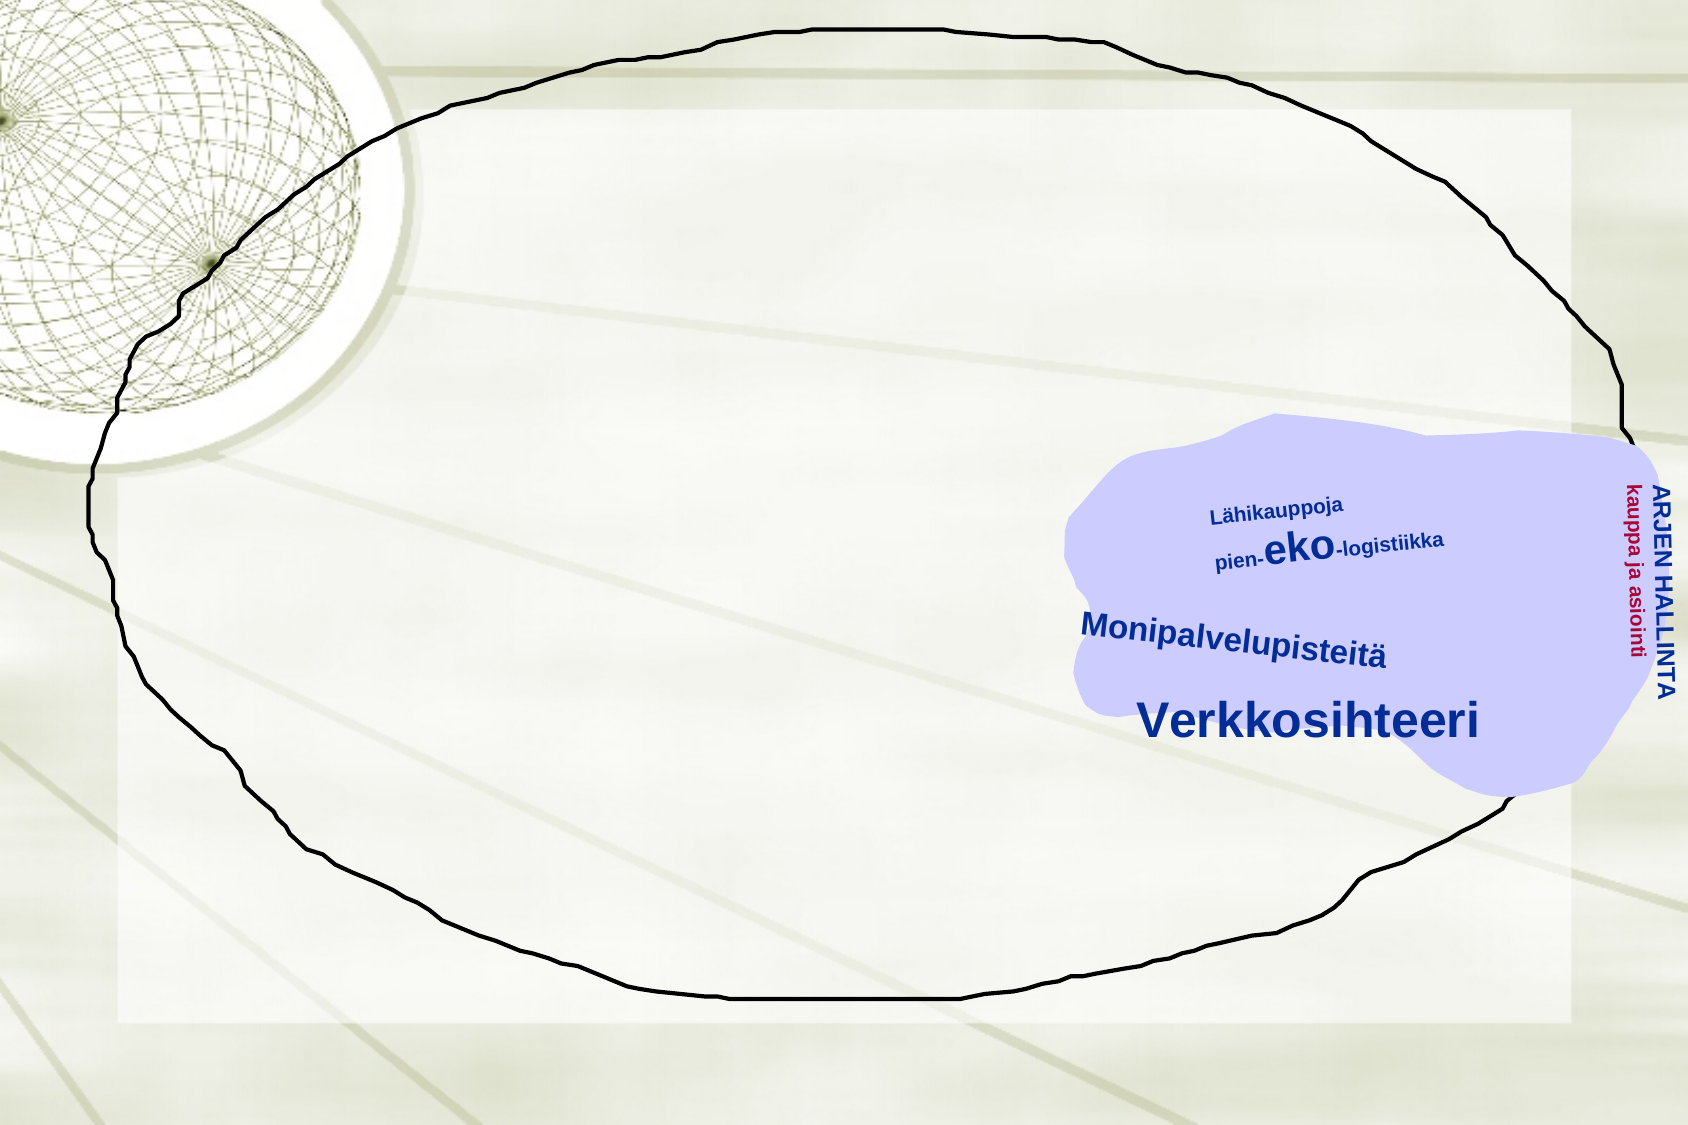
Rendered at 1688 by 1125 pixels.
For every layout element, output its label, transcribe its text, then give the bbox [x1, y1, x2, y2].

text_box [1073, 649, 1339, 718]
picture [91, 32, 1629, 996]
picture [0, 0, 1688, 1125]
text_box Lähikauppoja pien-eko-logistiikka [1192, 470, 1462, 588]
text_box ARJEN HALLINTA kauppa ja asiointi [1615, 468, 1688, 762]
text_box Monipalvelupisteitä [1063, 592, 1406, 679]
text_box Verkkosihteeri [1121, 679, 1496, 755]
text_box [1064, 413, 1655, 798]
